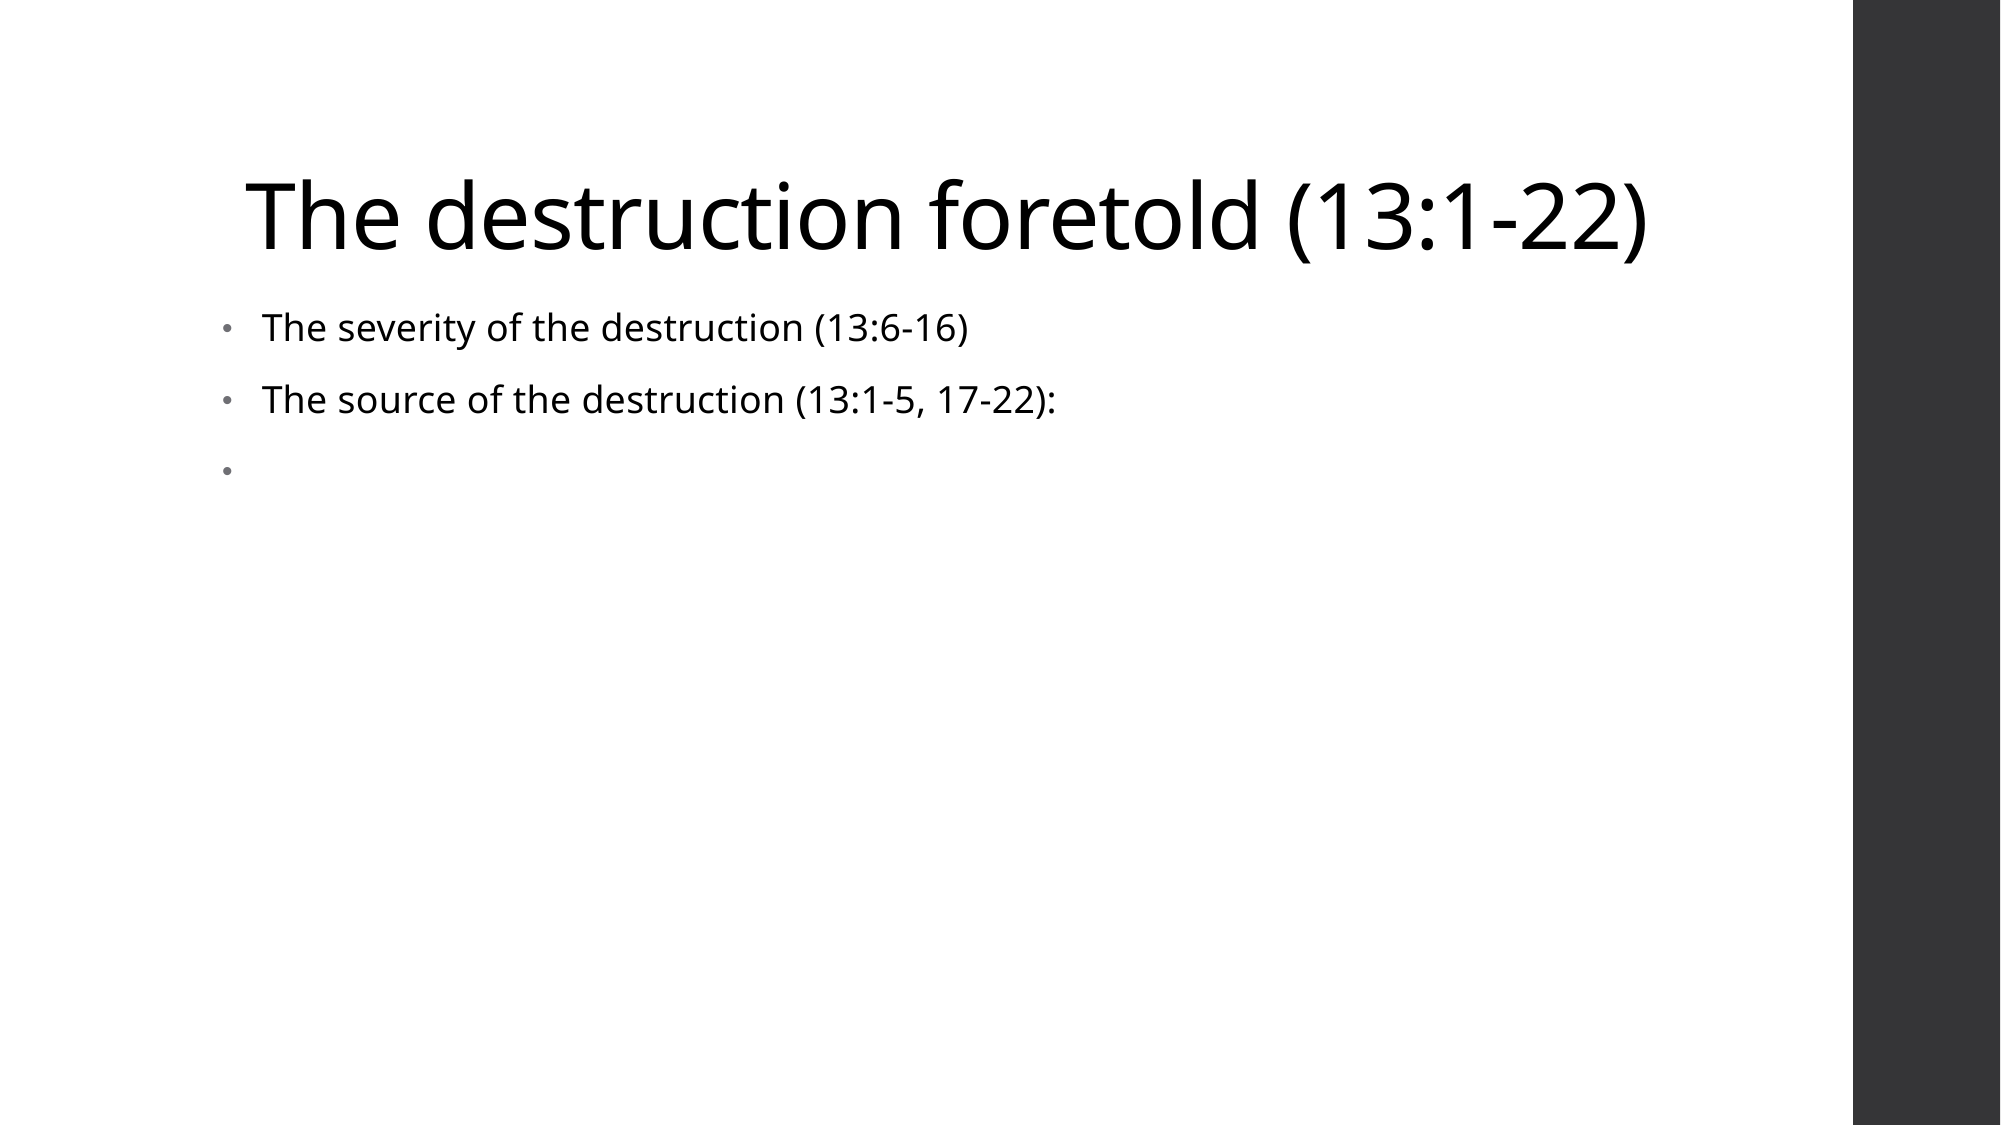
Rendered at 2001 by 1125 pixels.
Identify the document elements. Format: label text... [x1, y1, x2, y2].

list The severity of the destruction (13:6-16) The source of the destruction (13:1-5, 17-22): [206, 299, 1617, 1014]
title The destruction foretold (13:1-22) [206, 60, 1797, 278]
